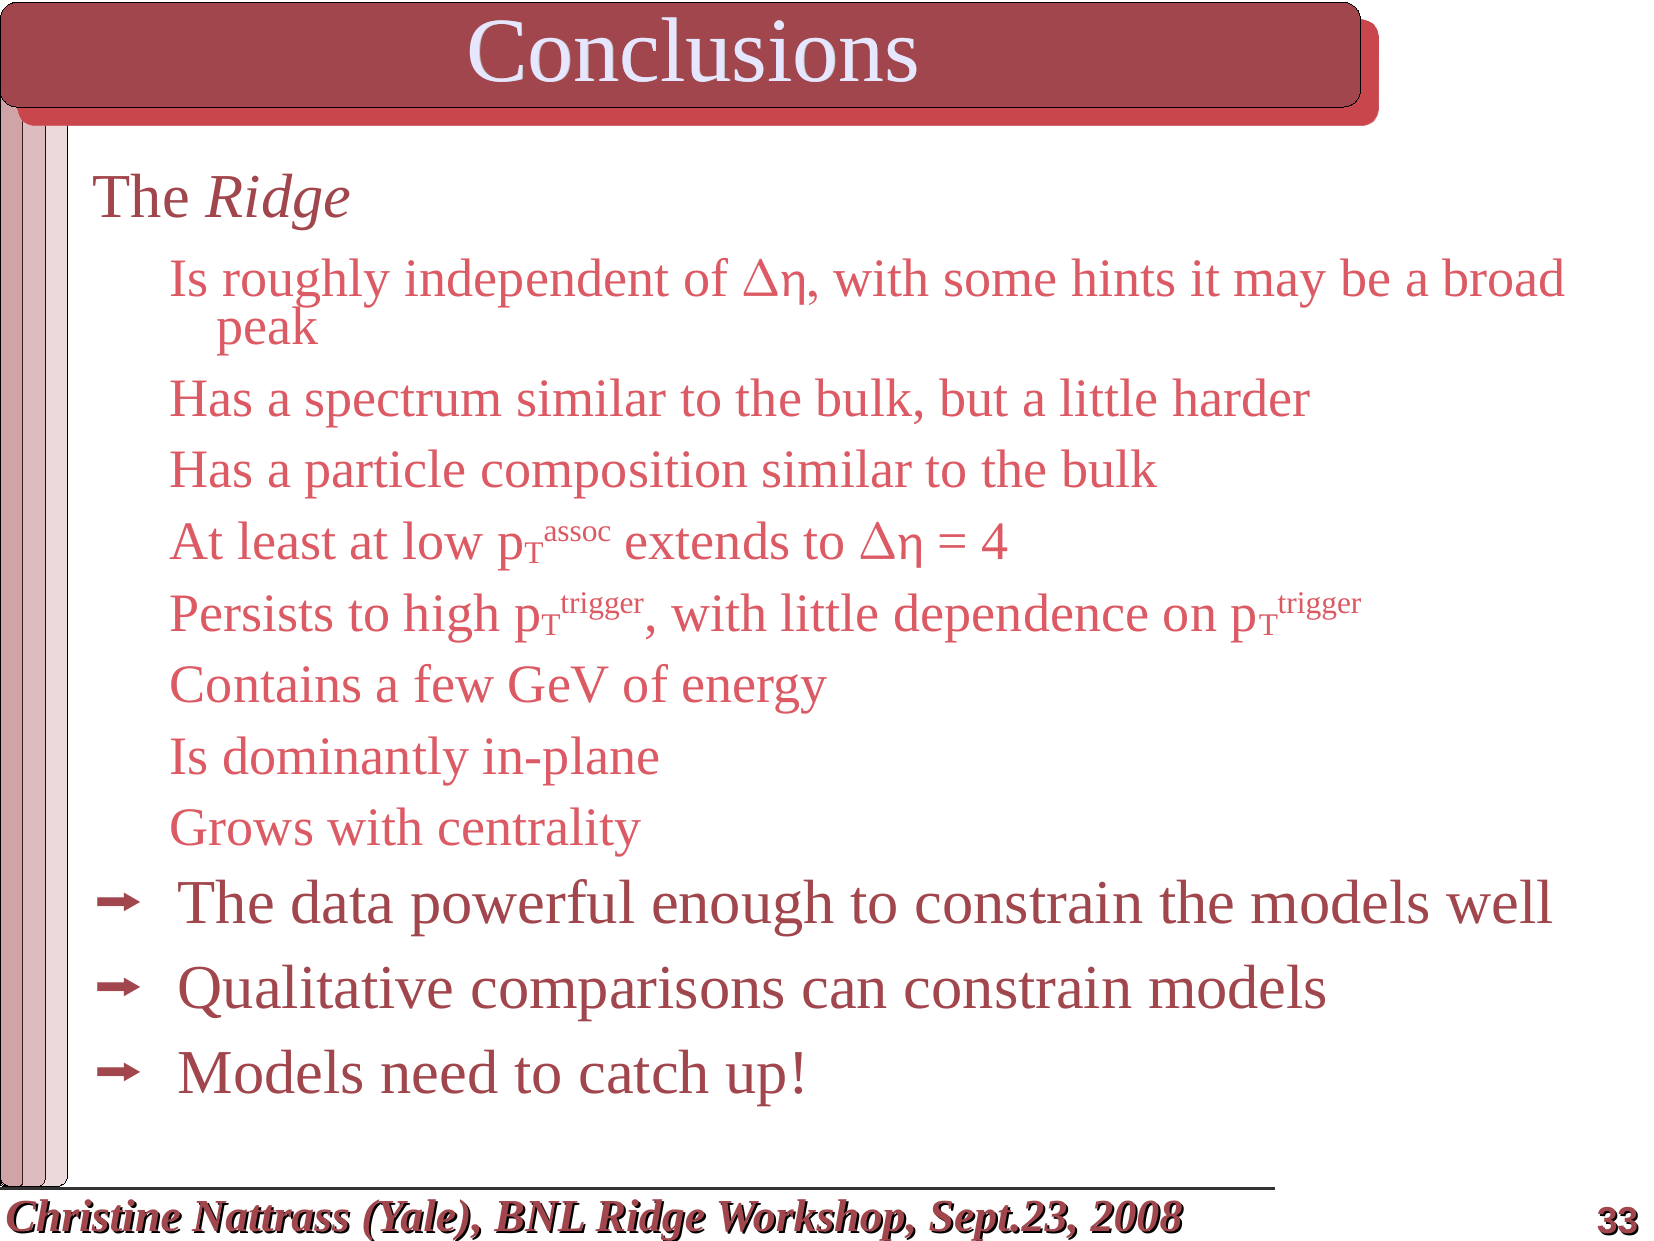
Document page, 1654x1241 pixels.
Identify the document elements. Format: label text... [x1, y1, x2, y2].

title Conclusions [0, 0, 1388, 107]
list The Ridge Is roughly independent of , with some hints it may be a broad peak Has a spectrum similar to the bulk, but a little harder Has a particle composition similar to the bulk At least at low pTassoc extends to  = 4 Persists to high pTtrigger, with little dependence on pTtrigger Contains a few GeV of energy Is dominantly in-plane Grows with centrality  The data powerful enough to constrain the models well  Qualitative comparisons can constrain models  Models need to catch up! [75, 173, 1653, 1151]
